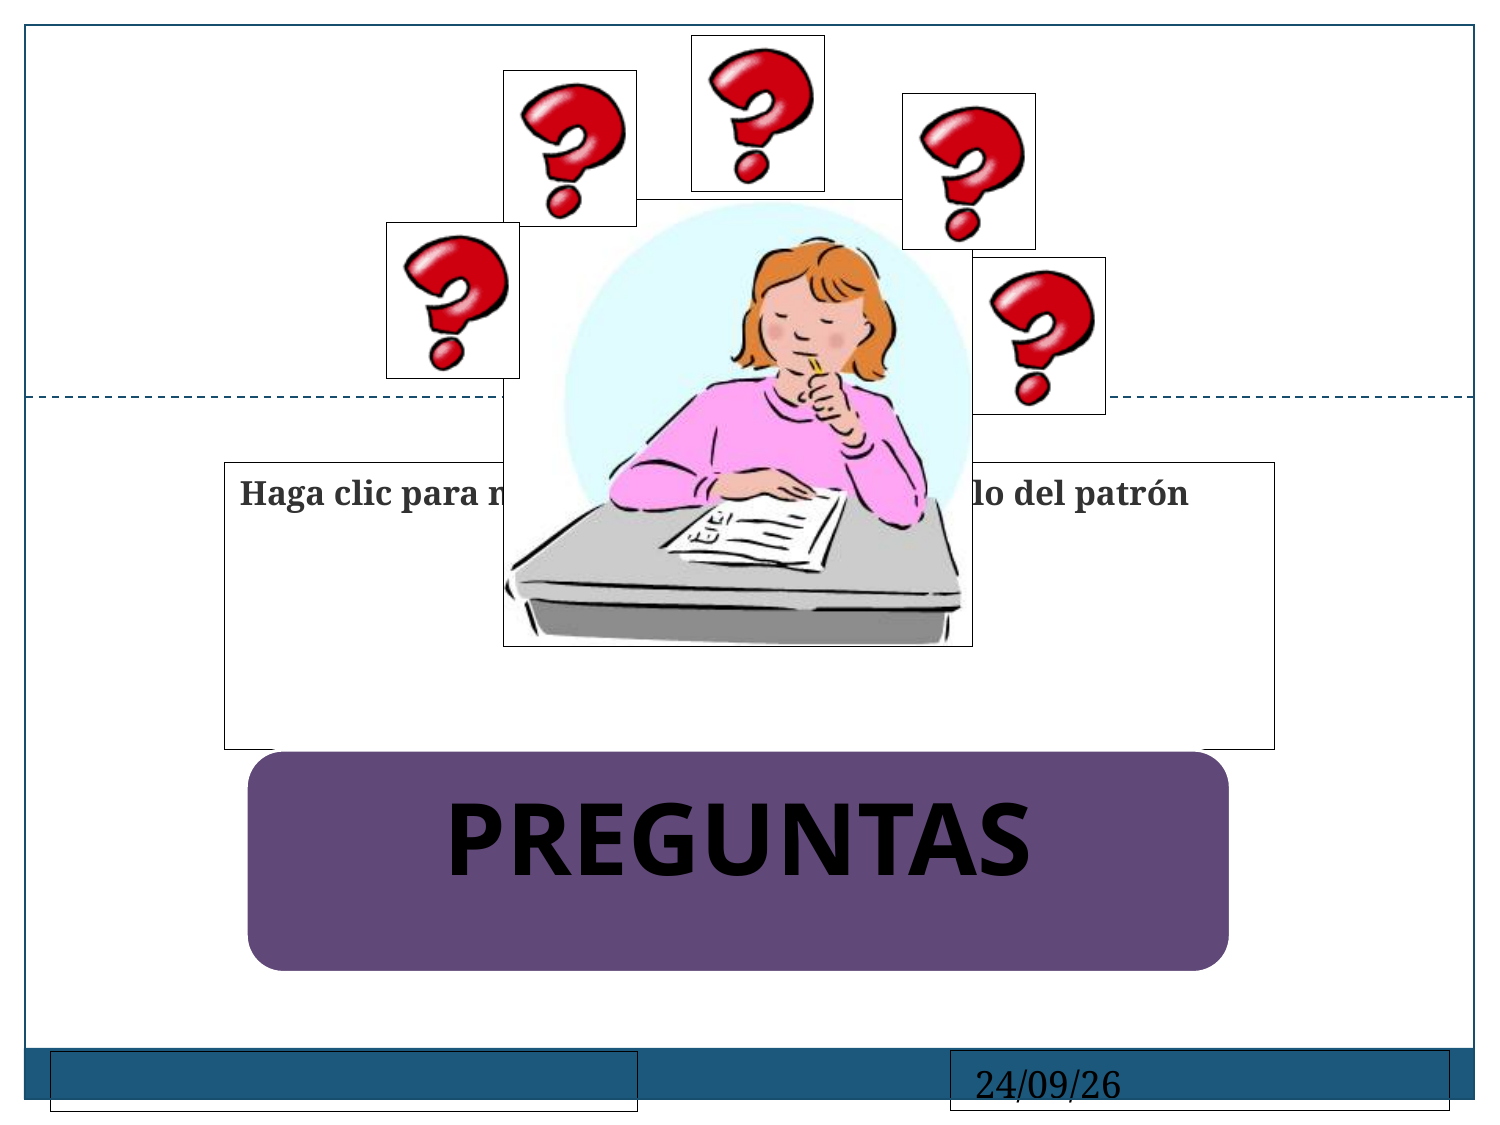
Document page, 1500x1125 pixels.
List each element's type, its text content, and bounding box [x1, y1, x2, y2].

picture [691, 35, 825, 192]
text_box PREGUNTAS [246, 749, 1231, 973]
picture [386, 70, 1106, 647]
